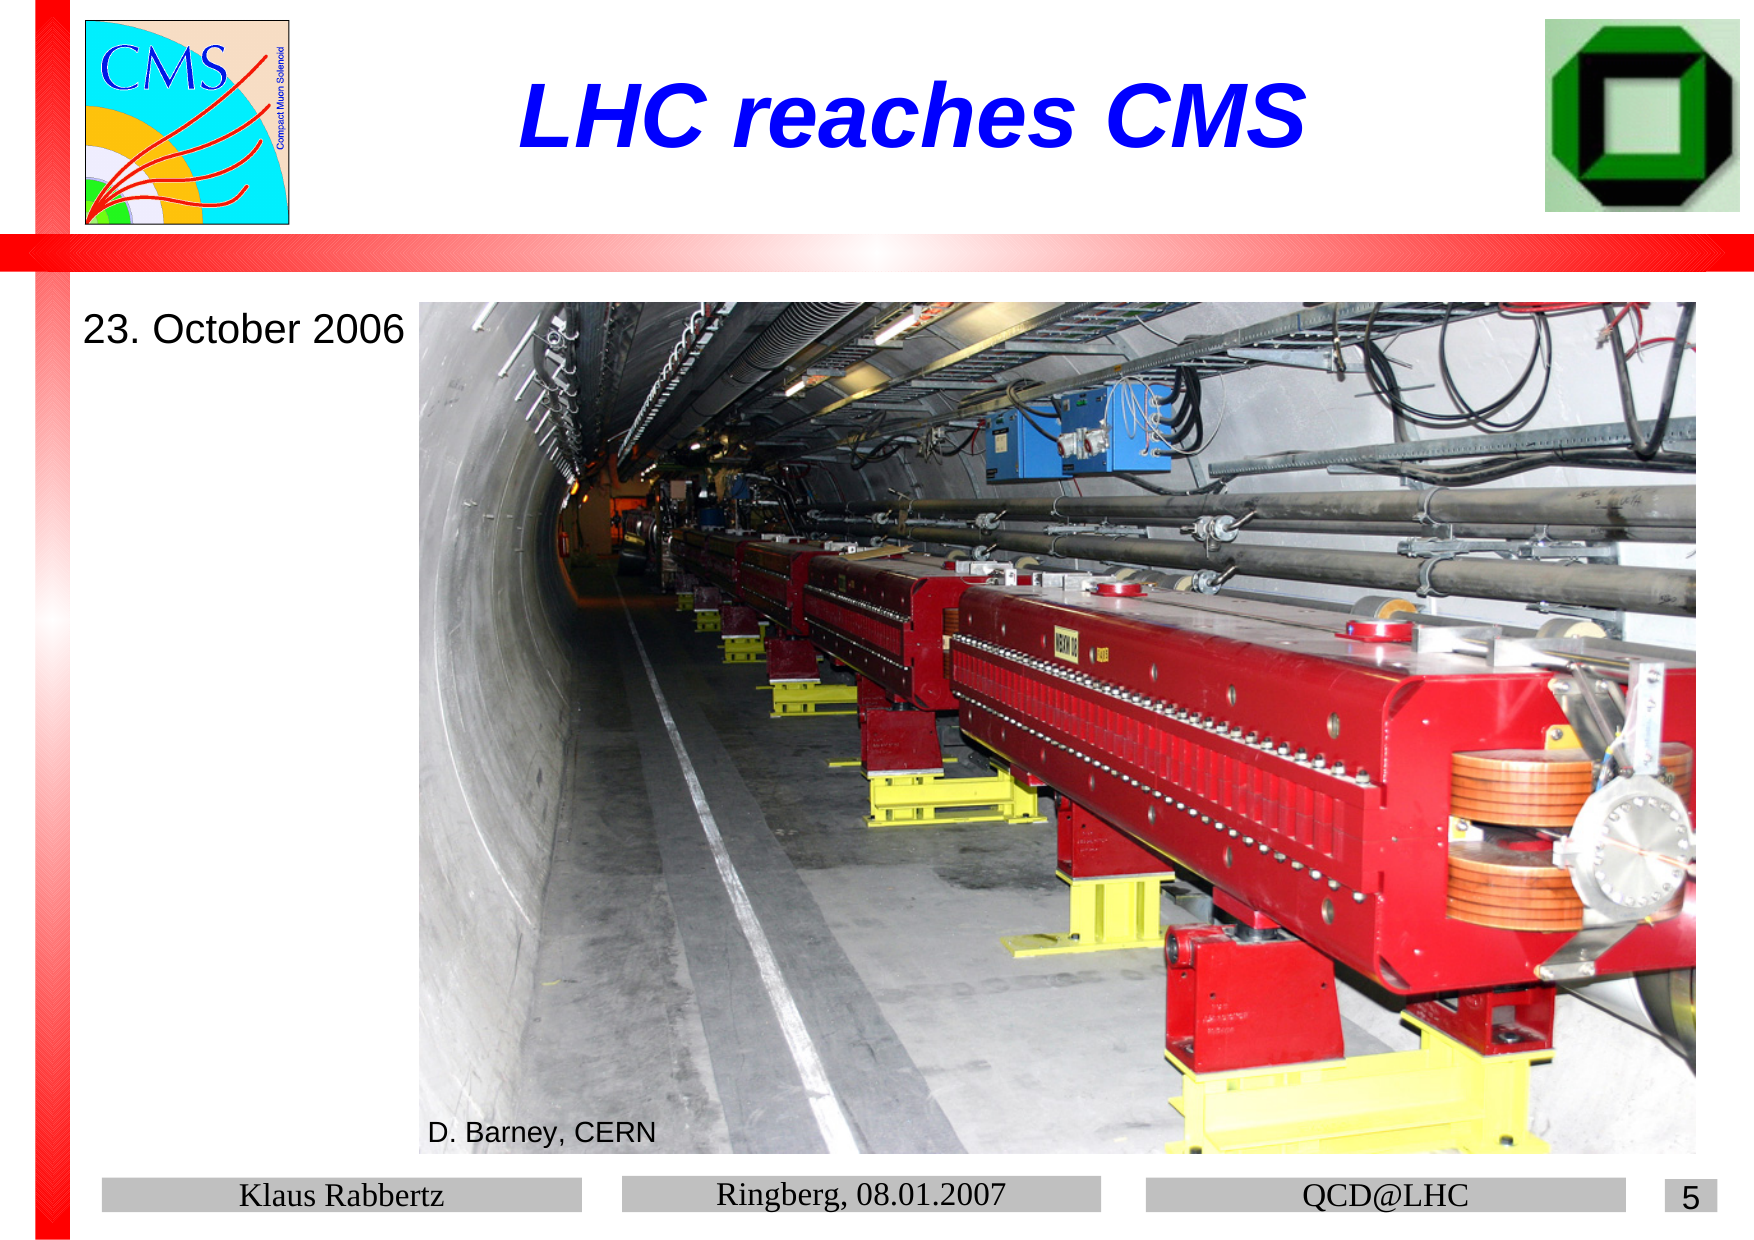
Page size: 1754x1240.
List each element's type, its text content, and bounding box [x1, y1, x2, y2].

title LHC reaches CMS [311, 11, 1516, 219]
picture [1545, 19, 1740, 212]
picture [84, 19, 290, 225]
text_box 23. October 2006 [82, 306, 406, 353]
picture [419, 302, 1696, 1154]
text_box D. Barney, CERN [427, 1116, 658, 1150]
